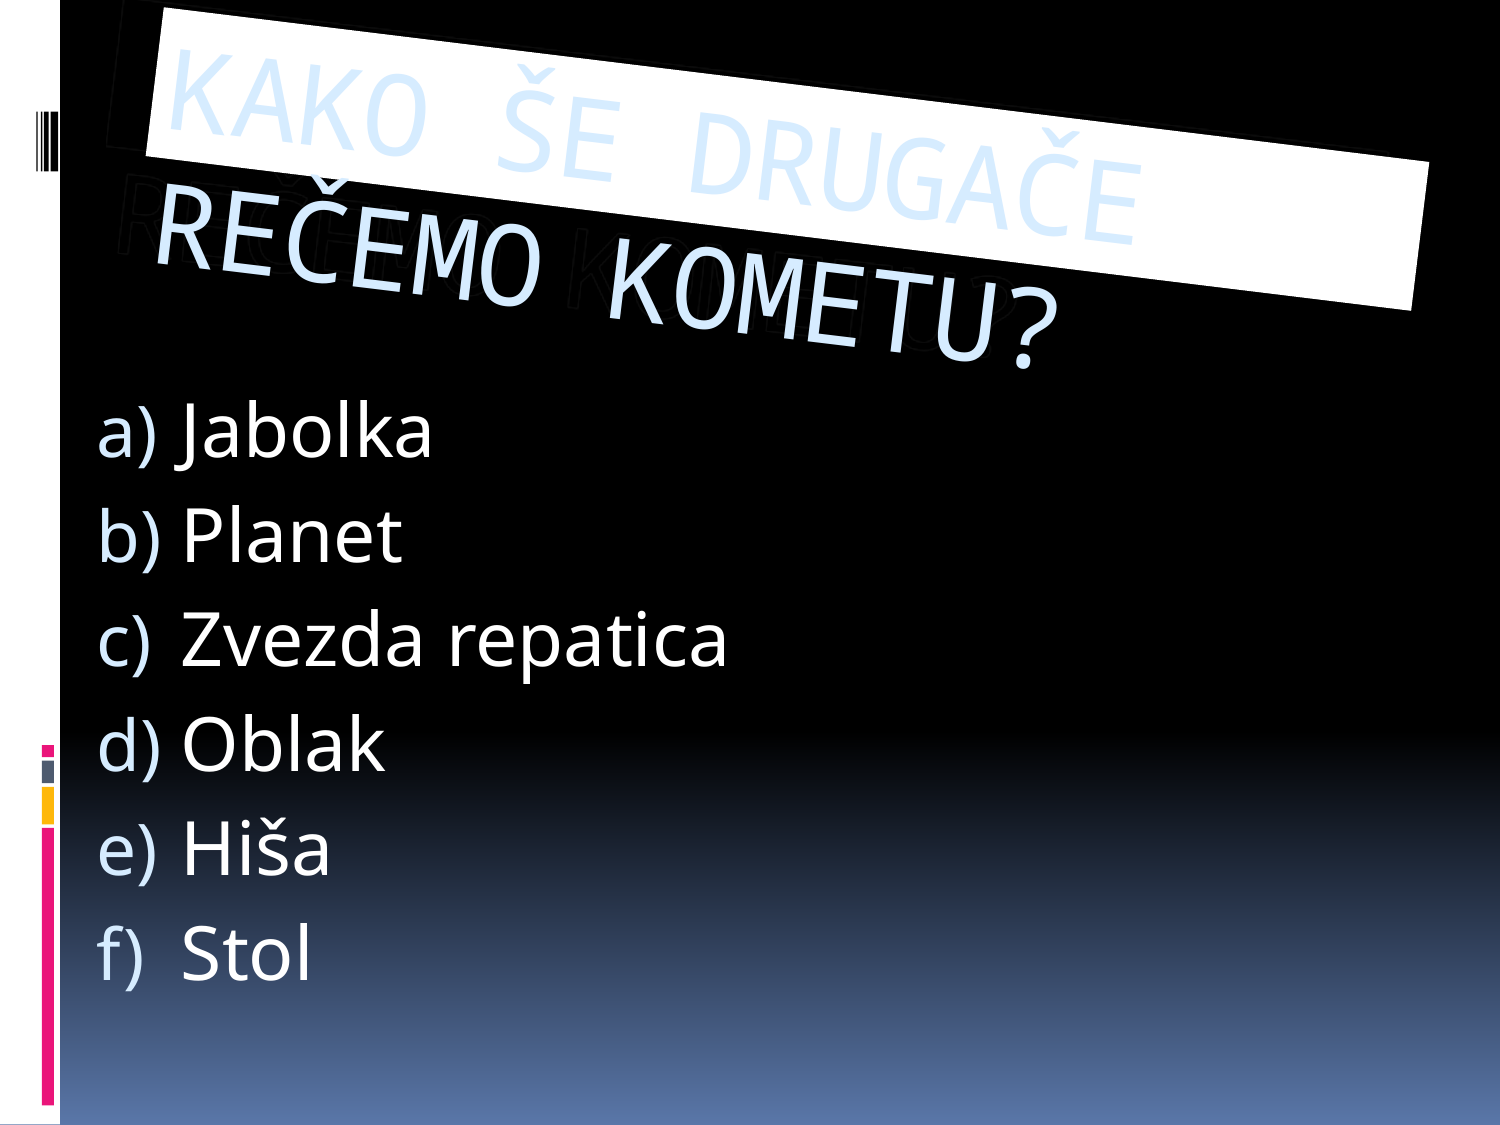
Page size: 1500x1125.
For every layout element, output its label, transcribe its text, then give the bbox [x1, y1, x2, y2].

list Jabolka Planet Zvezda repatica Oblak Hiša Stol [70, 375, 1346, 1125]
title KAKO ŠE DRUGAČE REČEMO KOMETU? [145, 7, 1430, 311]
